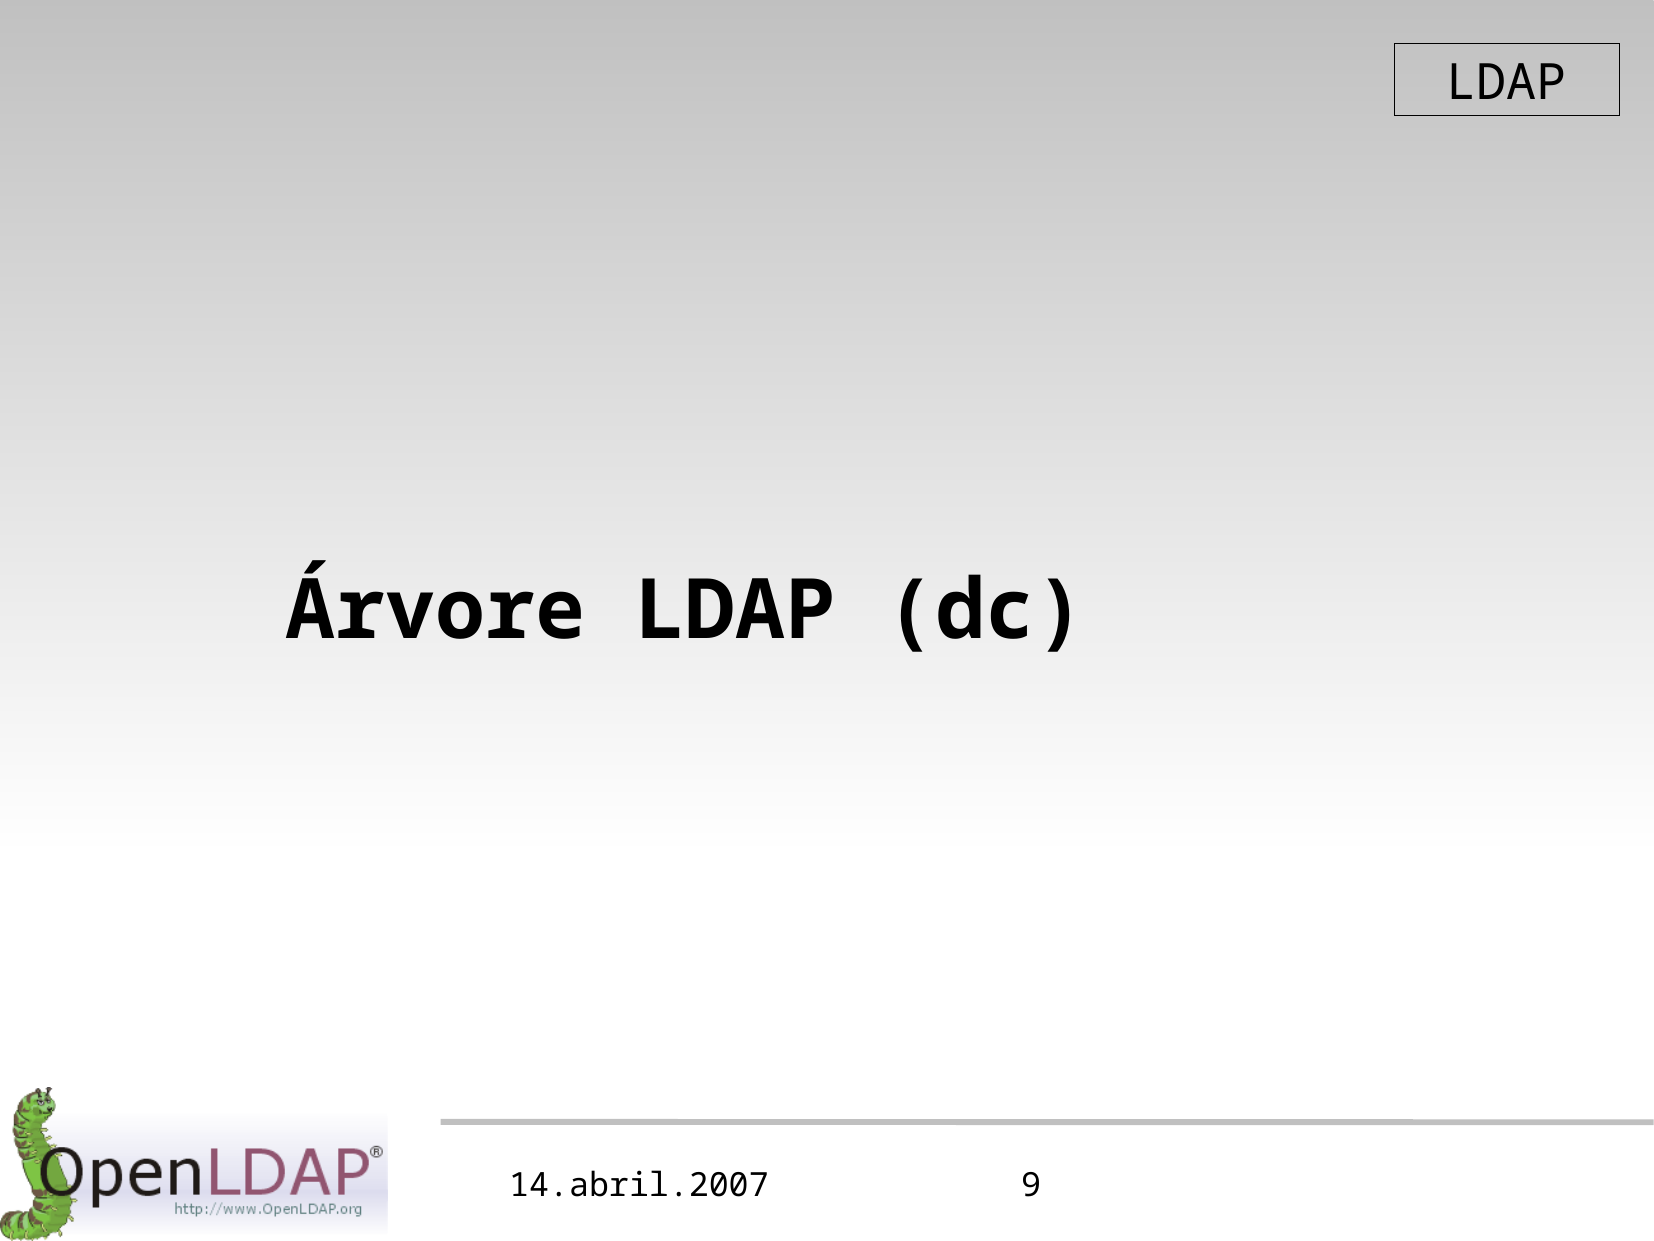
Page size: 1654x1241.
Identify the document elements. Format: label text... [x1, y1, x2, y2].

text_box LDAP [1394, 43, 1620, 116]
picture [0, 1087, 388, 1241]
text_box Árvore LDAP (dc) [285, 550, 1397, 654]
